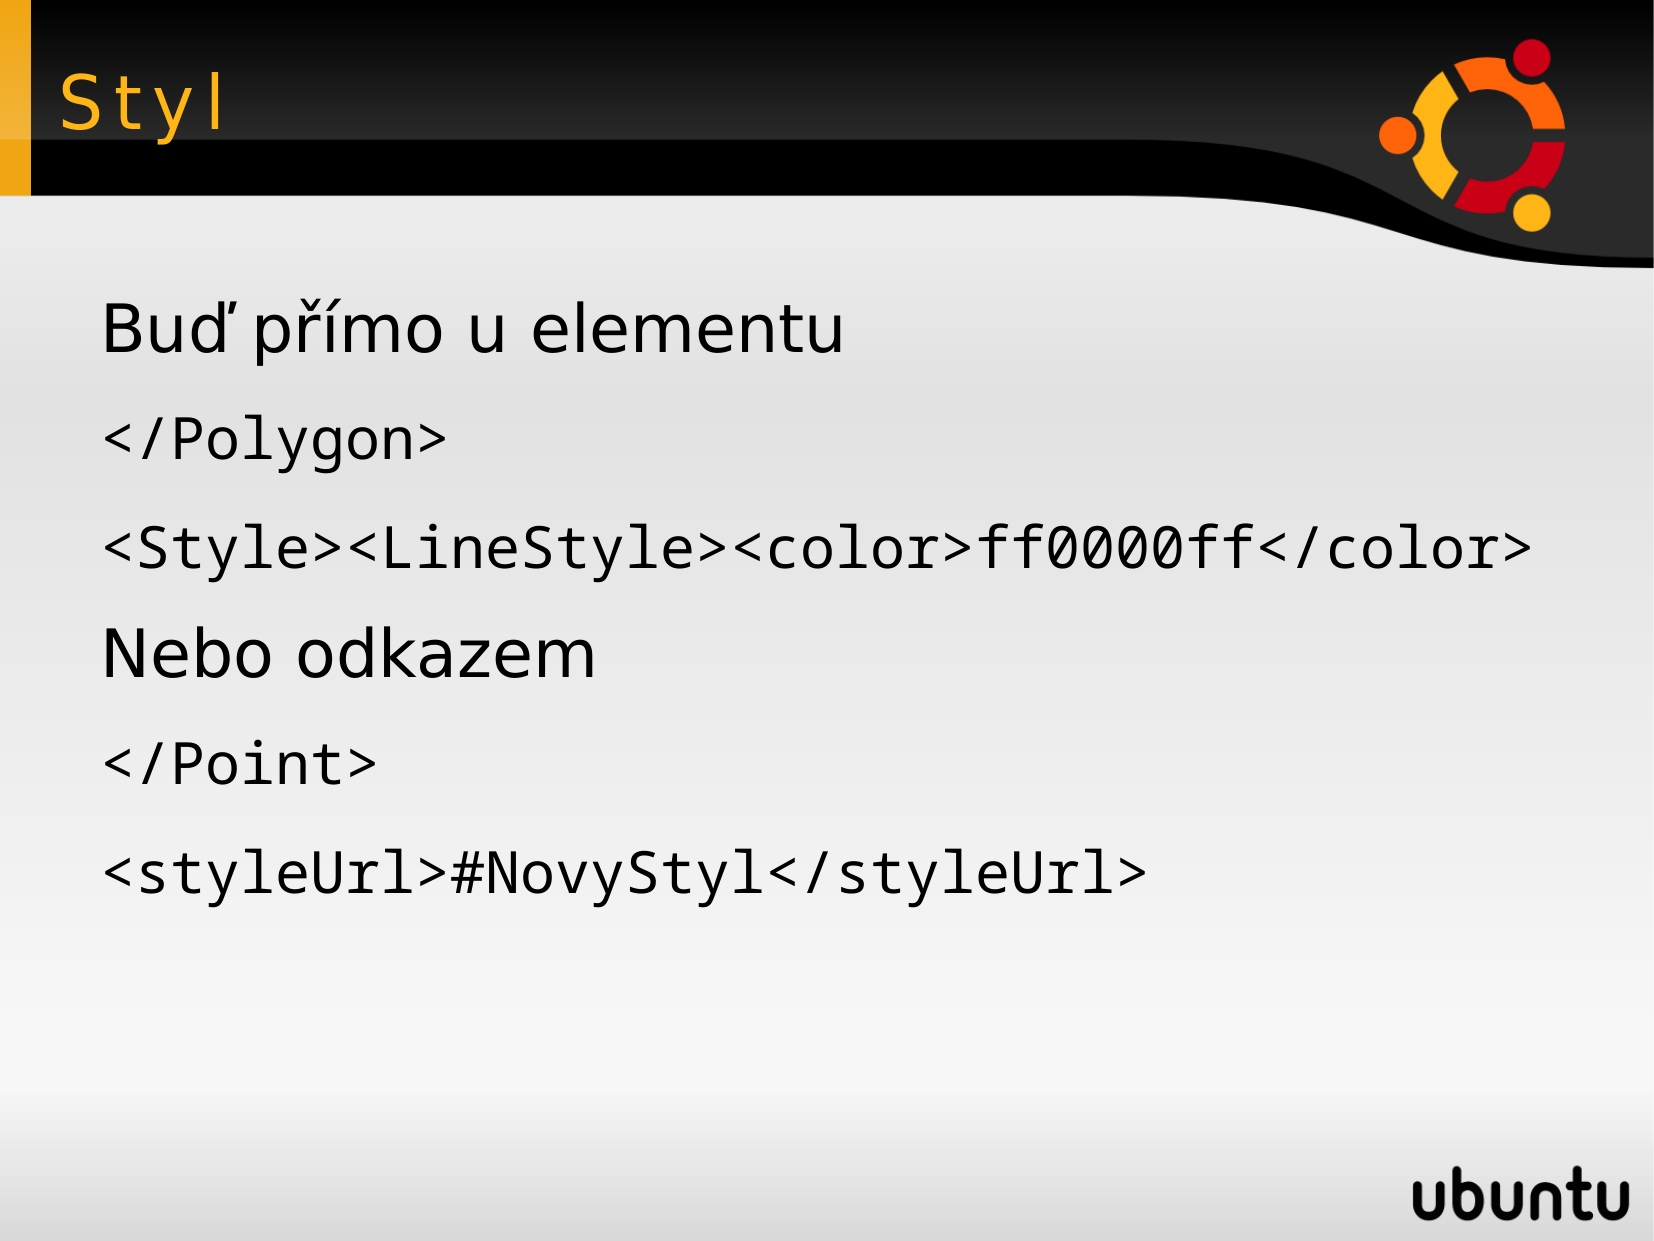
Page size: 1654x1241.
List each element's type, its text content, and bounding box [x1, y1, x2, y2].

title Styl [59, 29, 1270, 178]
list Buď přímo u elementu </Polygon> <Style><LineStyle><color>ff0000ff</color> Nebo odkazem </Point> <styleUrl>#NovyStyl</styleUrl> [82, 290, 1571, 1109]
picture [0, 0, 1654, 1241]
